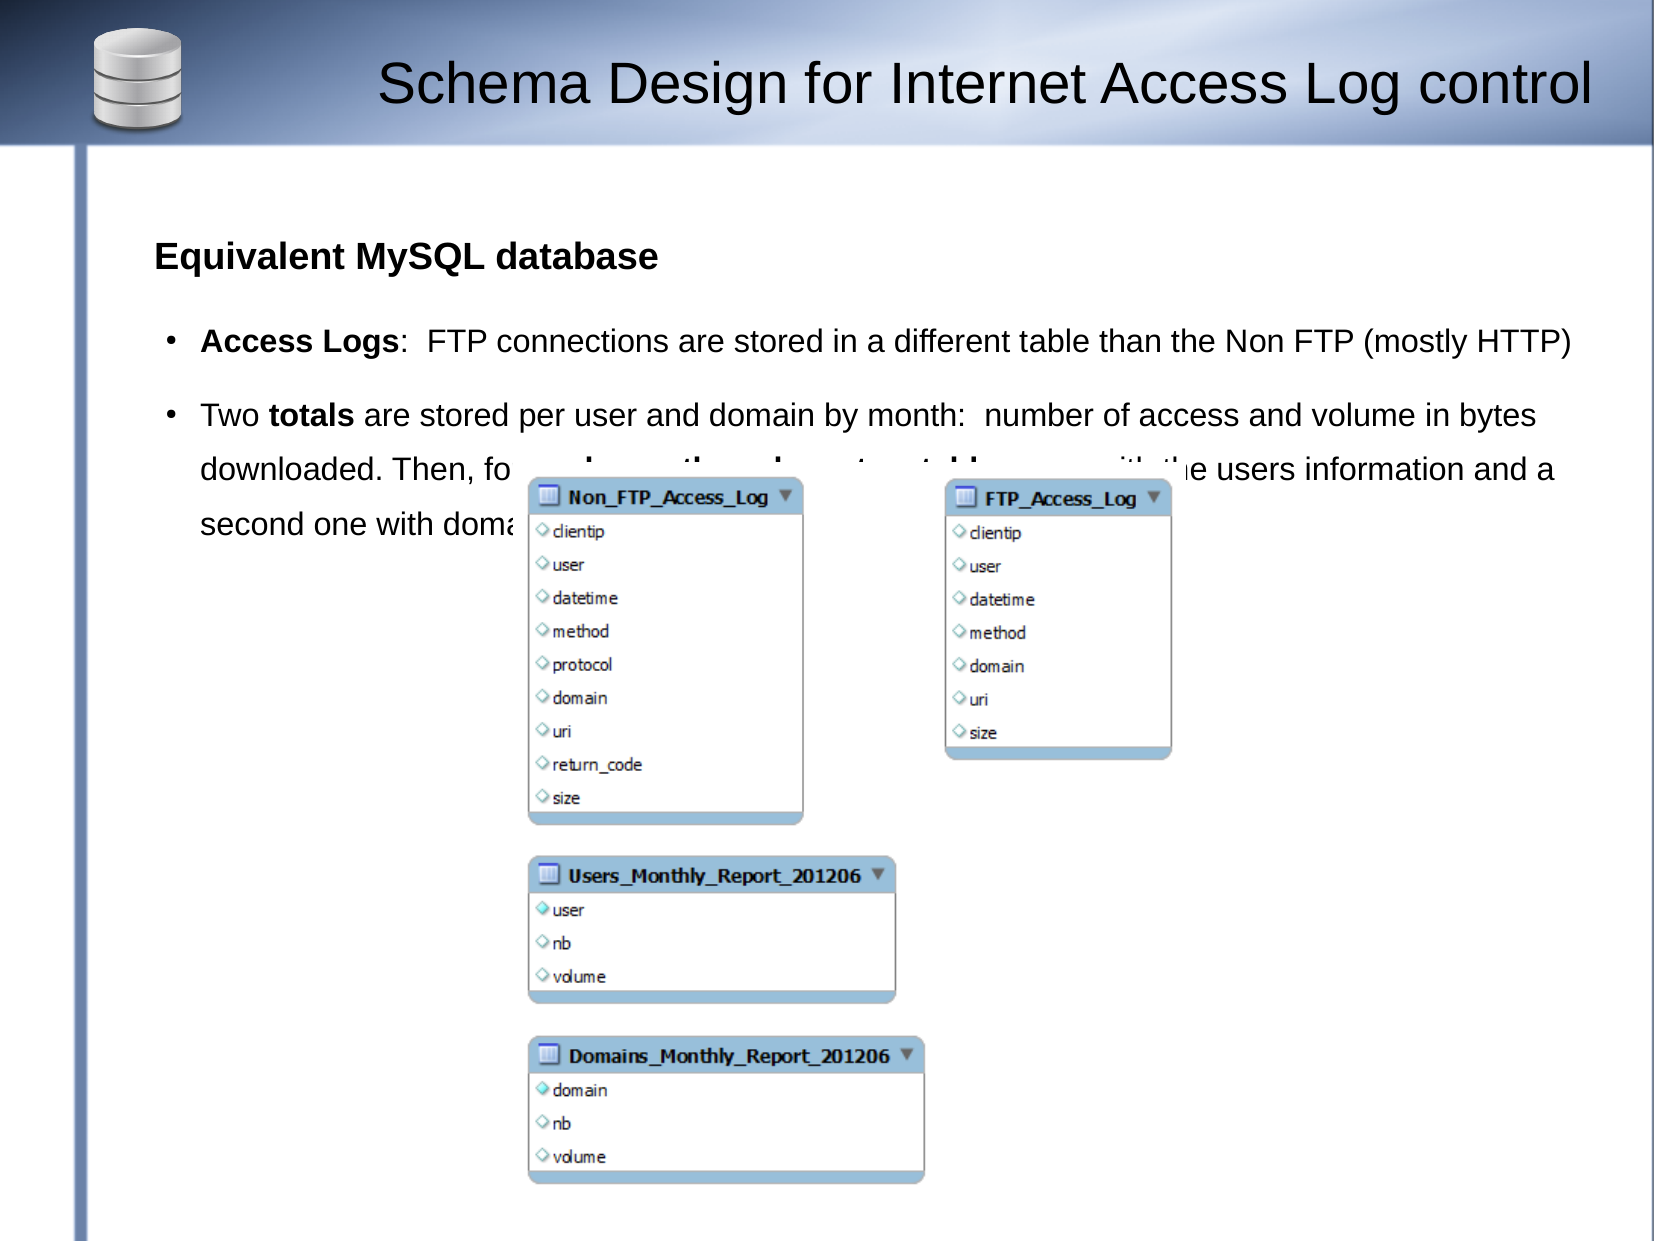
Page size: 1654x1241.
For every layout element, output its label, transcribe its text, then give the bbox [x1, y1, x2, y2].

picture [0, 0, 1654, 1241]
list Equivalent MySQL database Access Logs: FTP connections are stored in a different table than the Non FTP (mostly HTTP) Two totals are stored per user and domain by month: number of access and volume in bytes downloaded. Then, for each month we have two tables, one with the users information and a second one with domains information. [154, 214, 1596, 581]
title Schema Design for Internet Access Log control [187, 49, 1596, 118]
